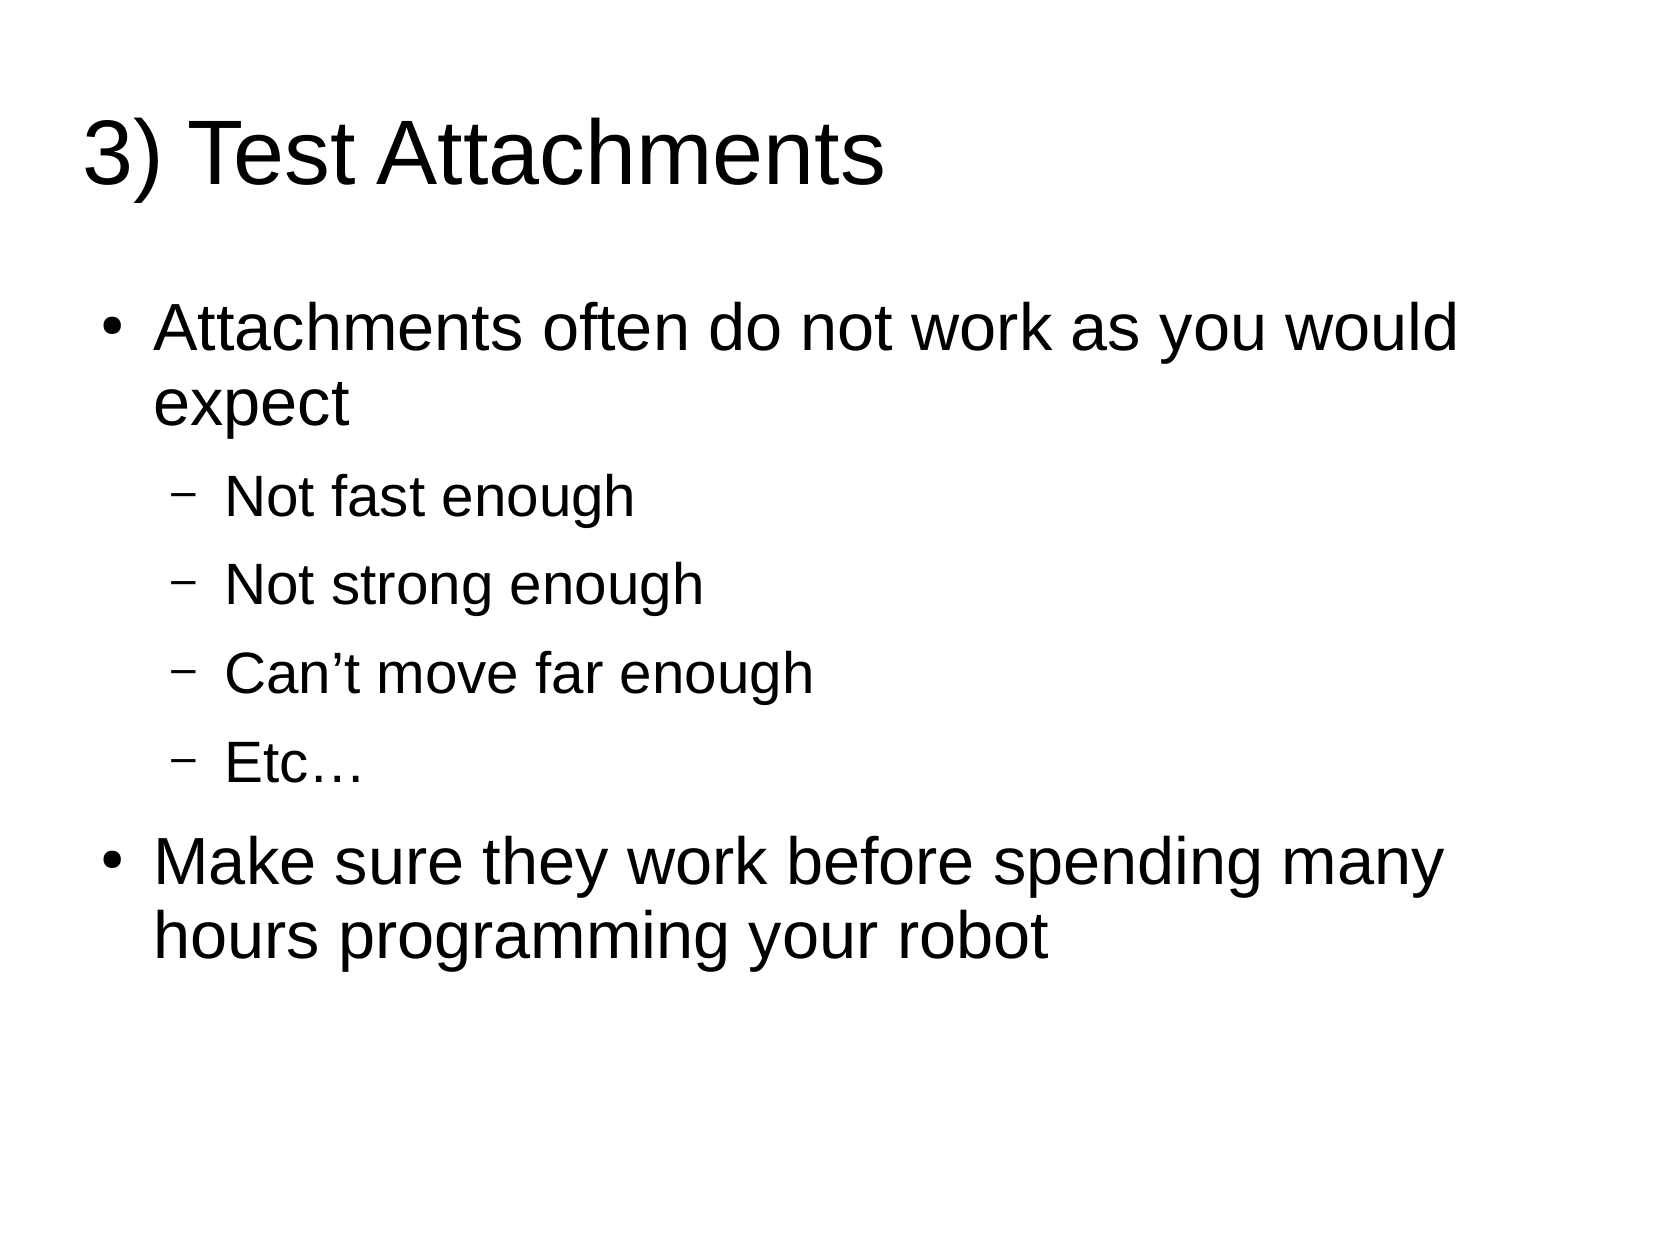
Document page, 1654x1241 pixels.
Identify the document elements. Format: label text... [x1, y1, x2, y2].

title 3) Test Attachments [82, 49, 1571, 257]
list Attachments often do not work as you would expect Not fast enough Not strong enough Can’t move far enough Etc… Make sure they work before spending many hours programming your robot [82, 290, 1571, 1010]
